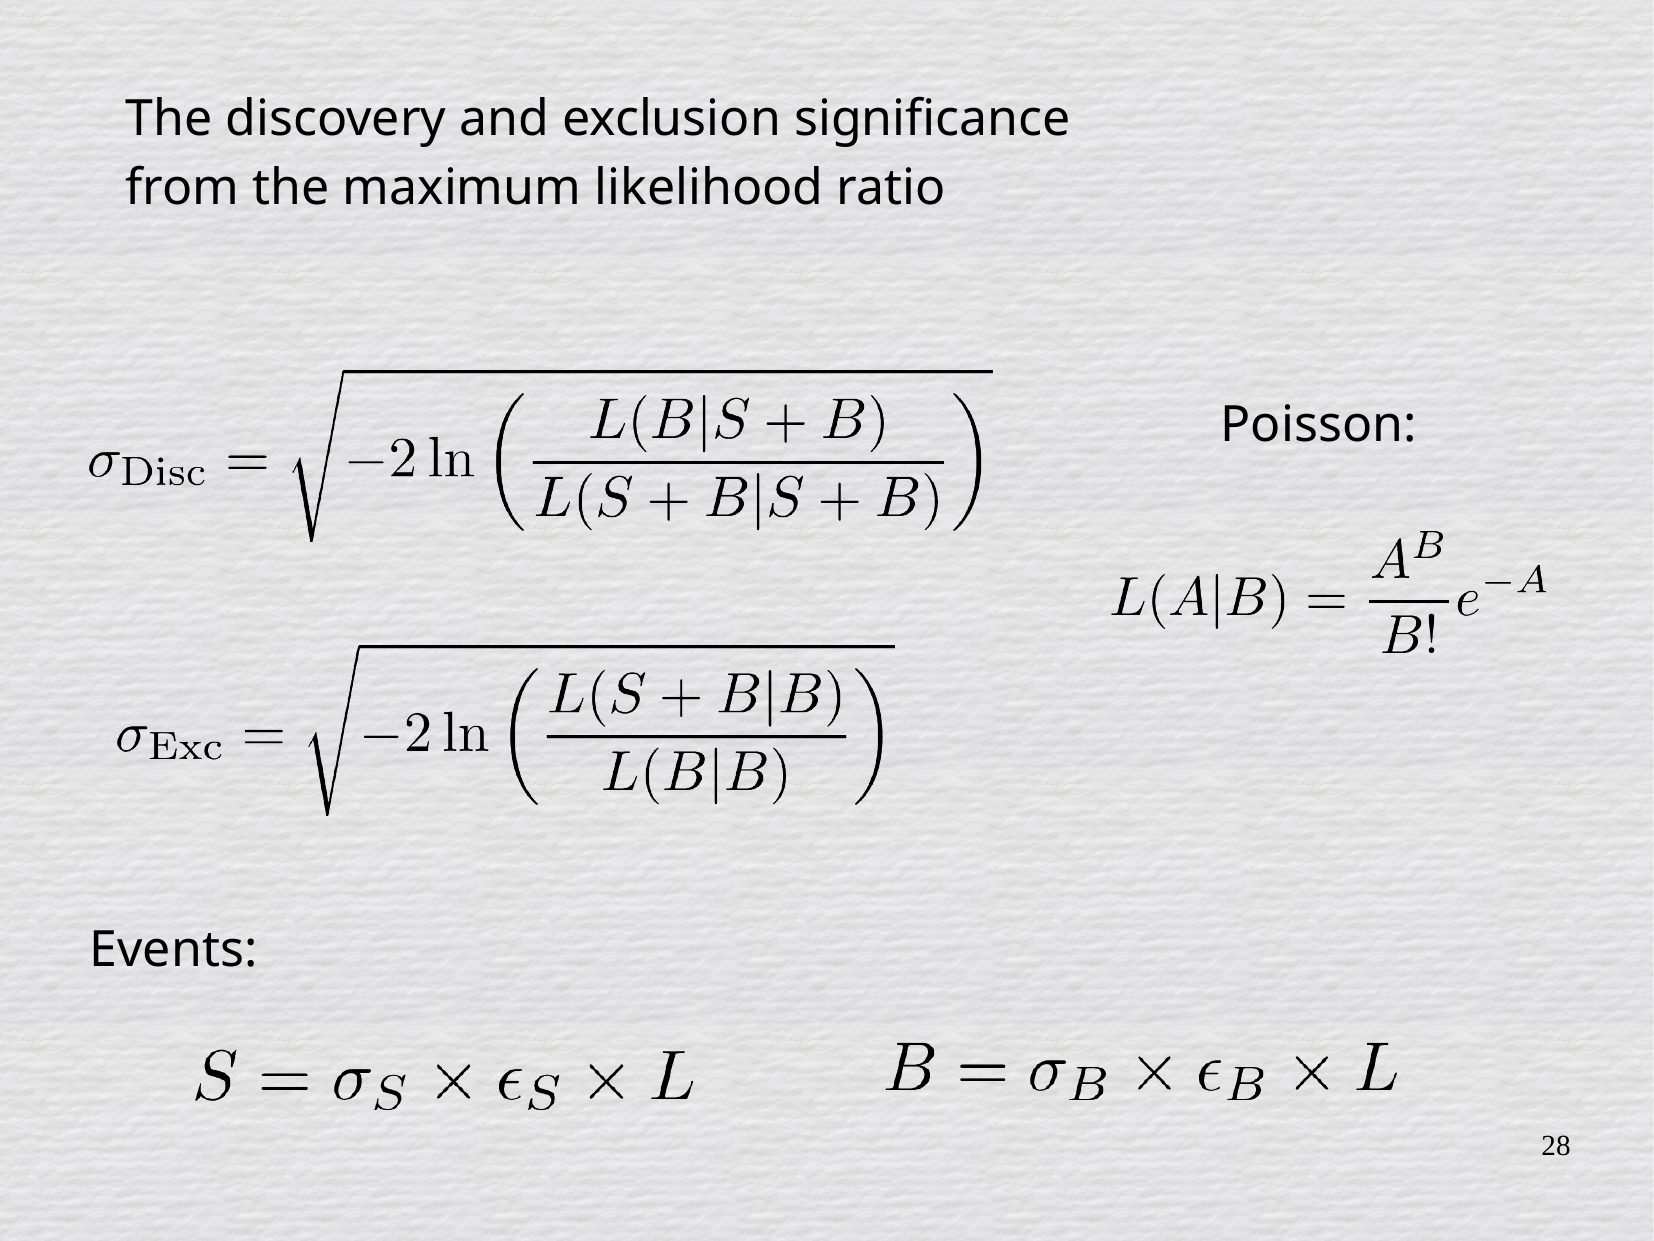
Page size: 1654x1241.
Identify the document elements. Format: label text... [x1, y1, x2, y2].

text_box Events: [75, 905, 277, 990]
text_box Poisson: [1205, 380, 1418, 466]
picture [0, 0, 1654, 1241]
text_box The discovery and exclusion significance from the maximum likelihood ratio [110, 75, 1082, 229]
